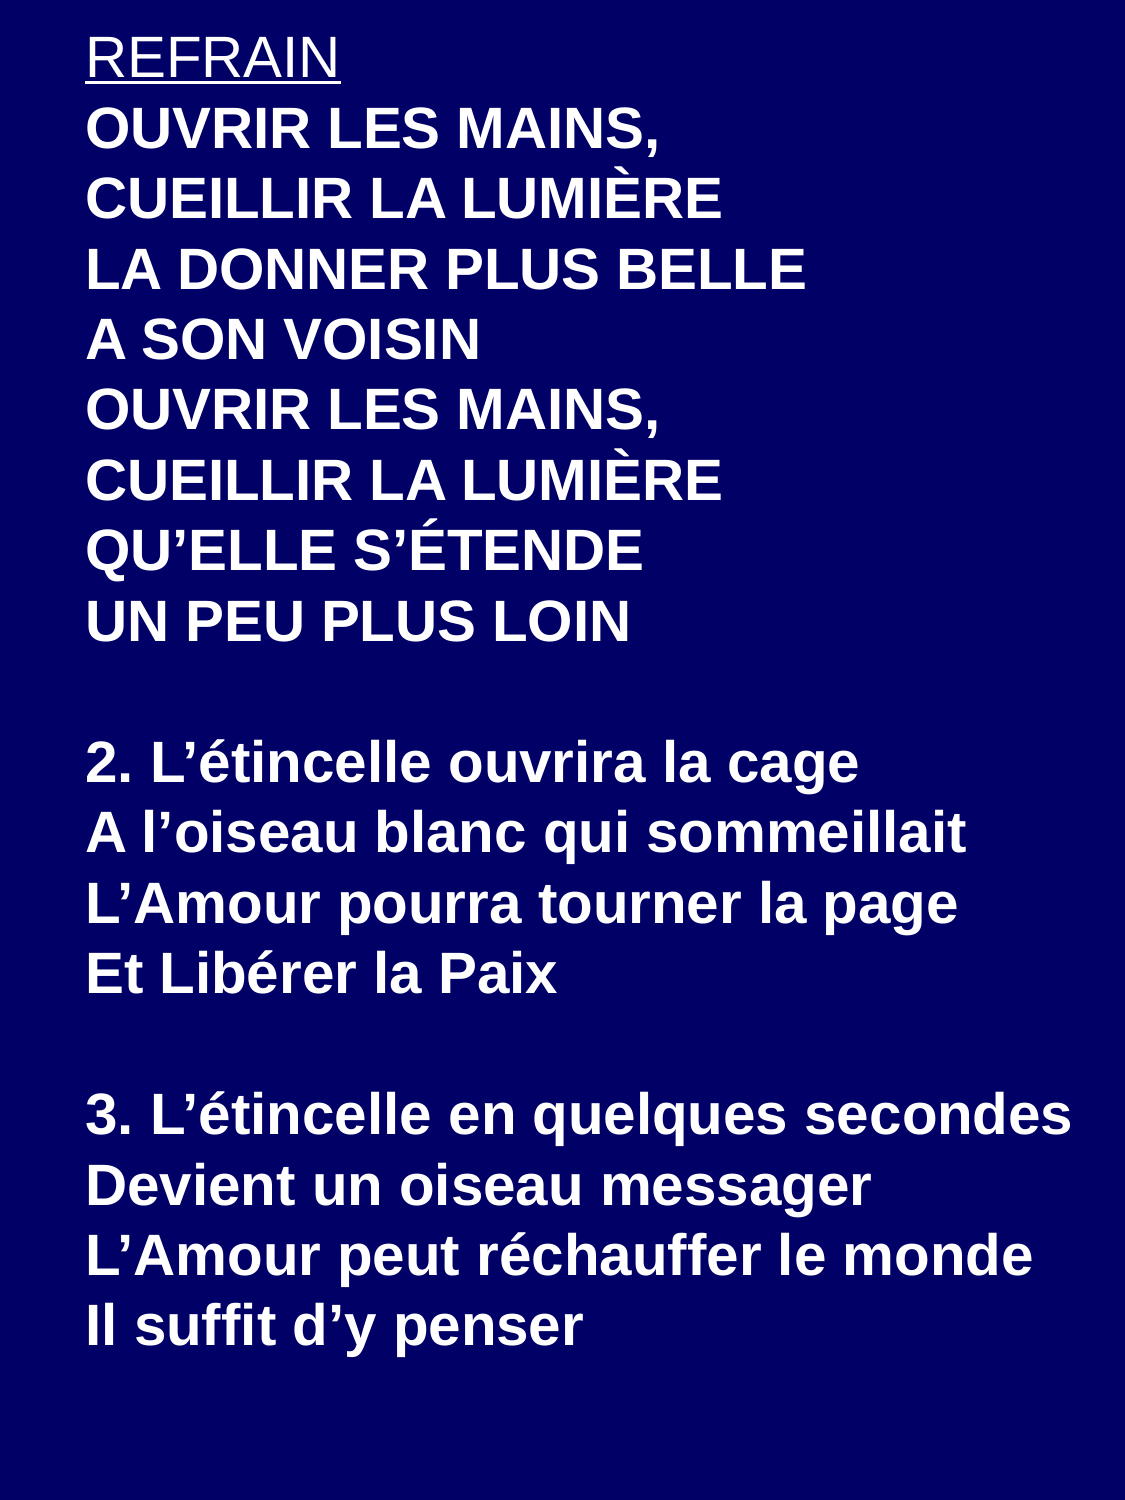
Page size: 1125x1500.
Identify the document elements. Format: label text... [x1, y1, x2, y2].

text_box REFRAIN OUVRIR LES MAINS, CUEILLIR LA LUMIÈRE LA DONNER PLUS BELLE A SON VOISIN OUVRIR LES MAINS, CUEILLIR LA LUMIÈRE QU’ELLE S’ÉTENDE UN PEU PLUS LOIN 2. L’étincelle ouvrira la cage A l’oiseau blanc qui sommeillait L’Amour pourra tourner la page Et Libérer la Paix 3. L’étincelle en quelques secondes Devient un oiseau messager L’Amour peut réchauffer le monde Il suffit d’y penser [70, 11, 1125, 1366]
